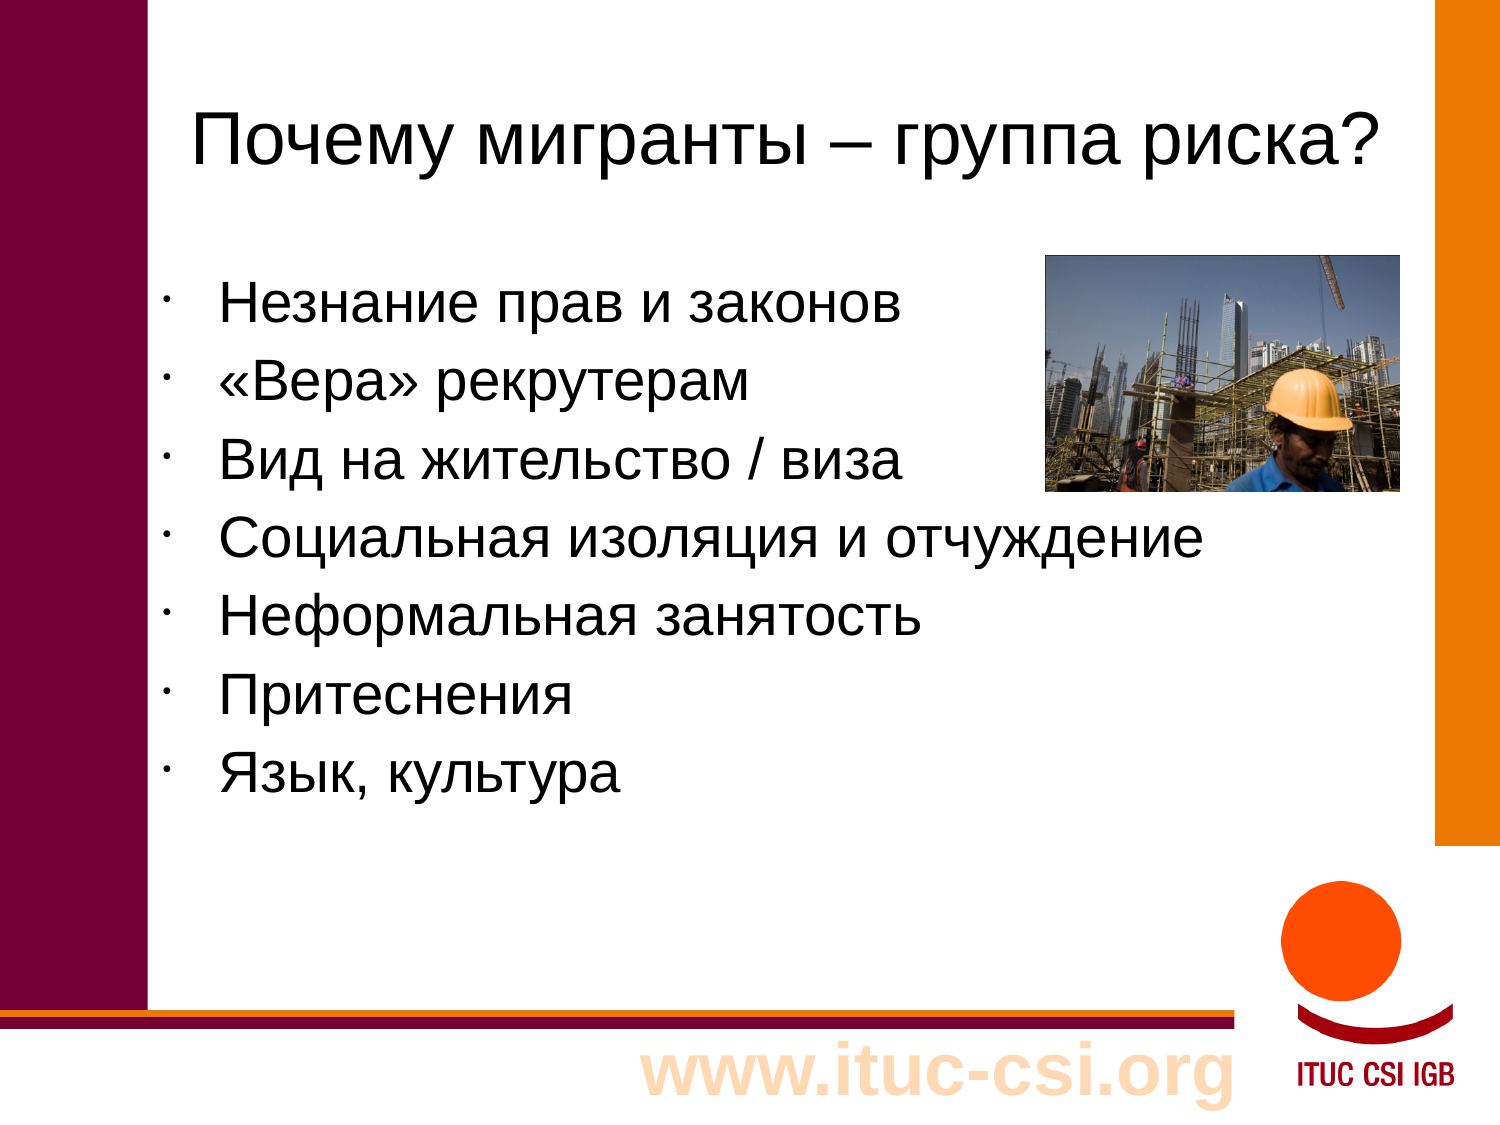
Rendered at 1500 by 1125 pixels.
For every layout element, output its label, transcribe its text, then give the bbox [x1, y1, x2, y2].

picture [1281, 881, 1454, 1086]
title Почему мигранты – группа риска? [147, 45, 1425, 233]
picture [1045, 255, 1400, 492]
list Незнание прав и законов «Вера» рекрутерам Вид на жительство / виза Социальная изоляция и отчуждение Неформальная занятость Притеснения Язык, культура [147, 262, 1425, 811]
